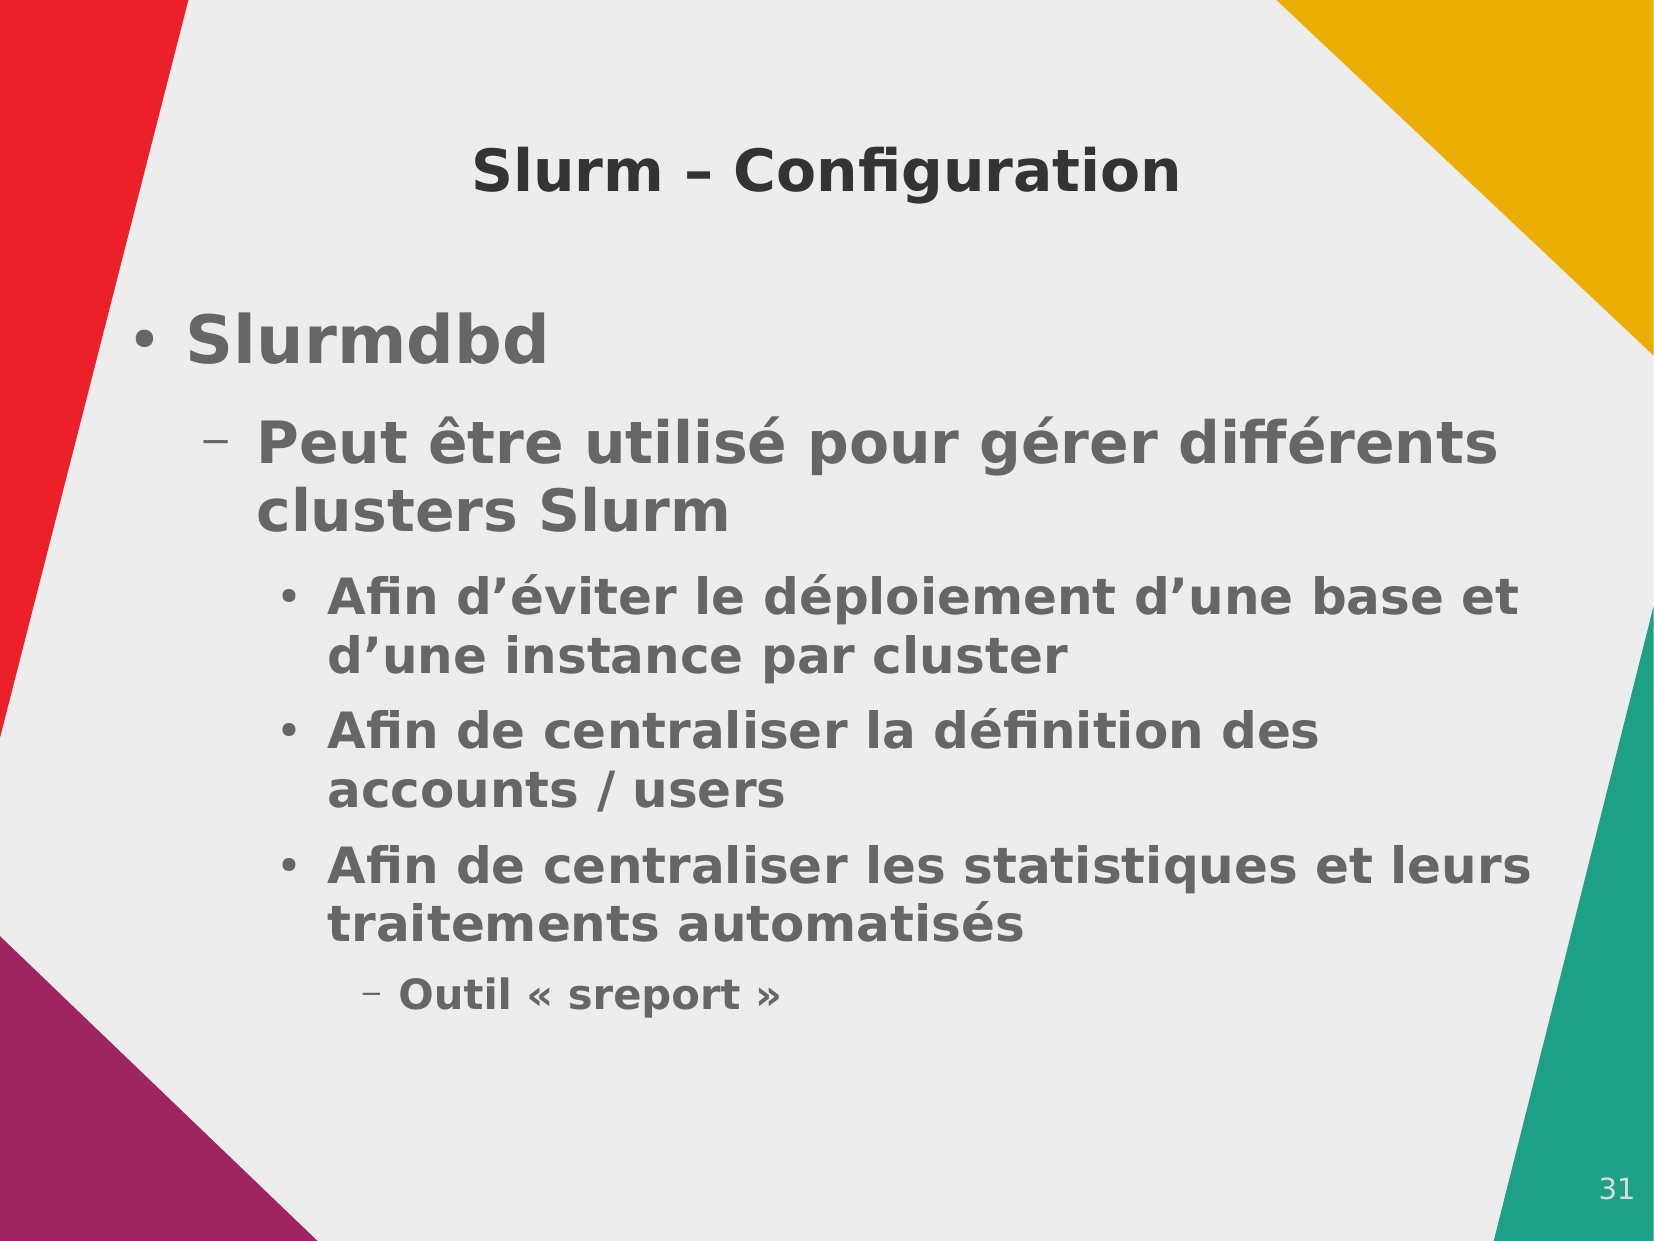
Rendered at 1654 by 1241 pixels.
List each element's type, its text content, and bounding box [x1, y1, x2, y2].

title Slurm – Configuration [114, 73, 1539, 271]
list Slurmdbd Peut être utilisé pour gérer différents clusters Slurm Afin d’éviter le déploiement d’une base et d’une instance par cluster Afin de centraliser la définition des accounts / users Afin de centraliser les statistiques et leurs traitements automatisés Outil « sreport » [114, 302, 1539, 1217]
